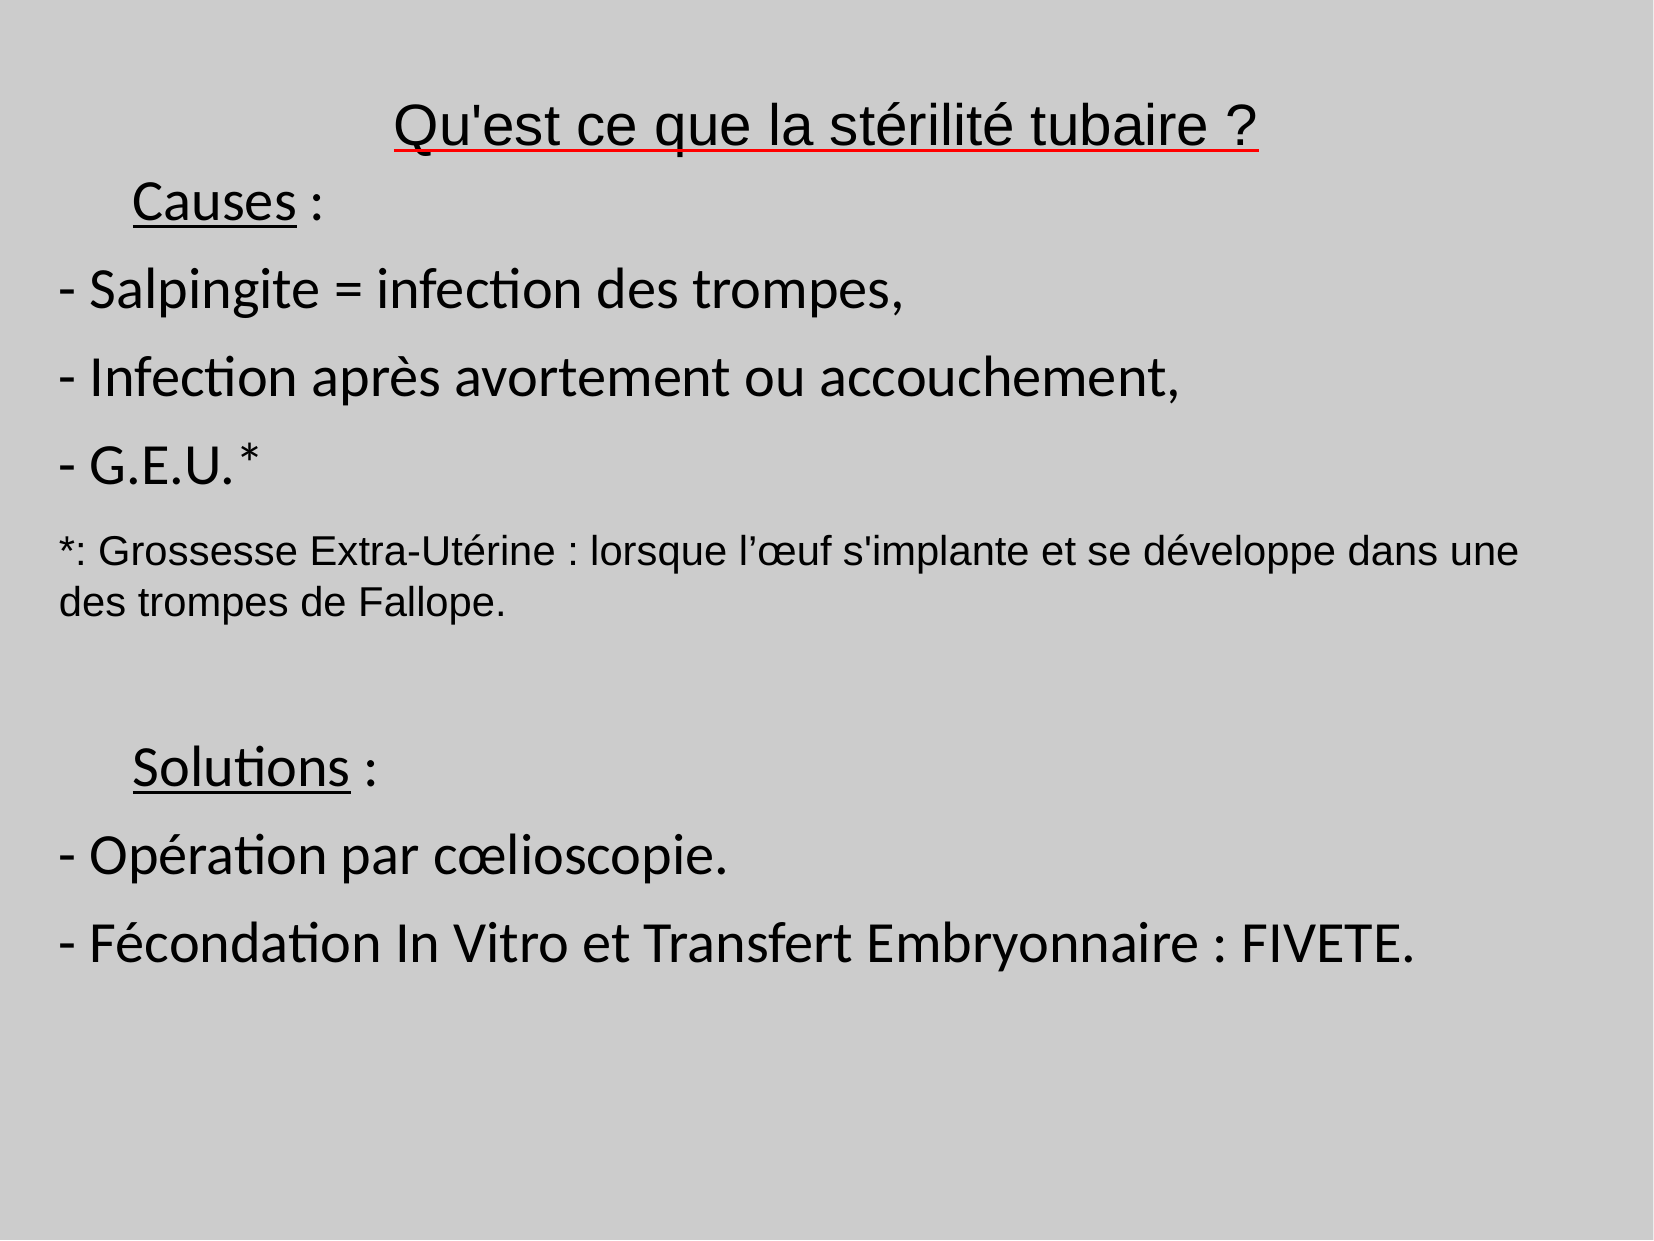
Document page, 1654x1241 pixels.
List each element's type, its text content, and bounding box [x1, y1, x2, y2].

title Qu'est ce que la stérilité tubaire ? [82, 49, 1571, 257]
list Causes : - Salpingite = infection des trompes, - Infection après avortement ou accouchement, - G.E.U.* *: Grossesse Extra-Utérine : lorsque l’œuf s'implante et se développe dans une des trompes de Fallope. Solutions : - Opération par cœlioscopie. - Fécondation In Vitro et Transfert Embryonnaire : FIVETE. [59, 177, 1548, 1241]
